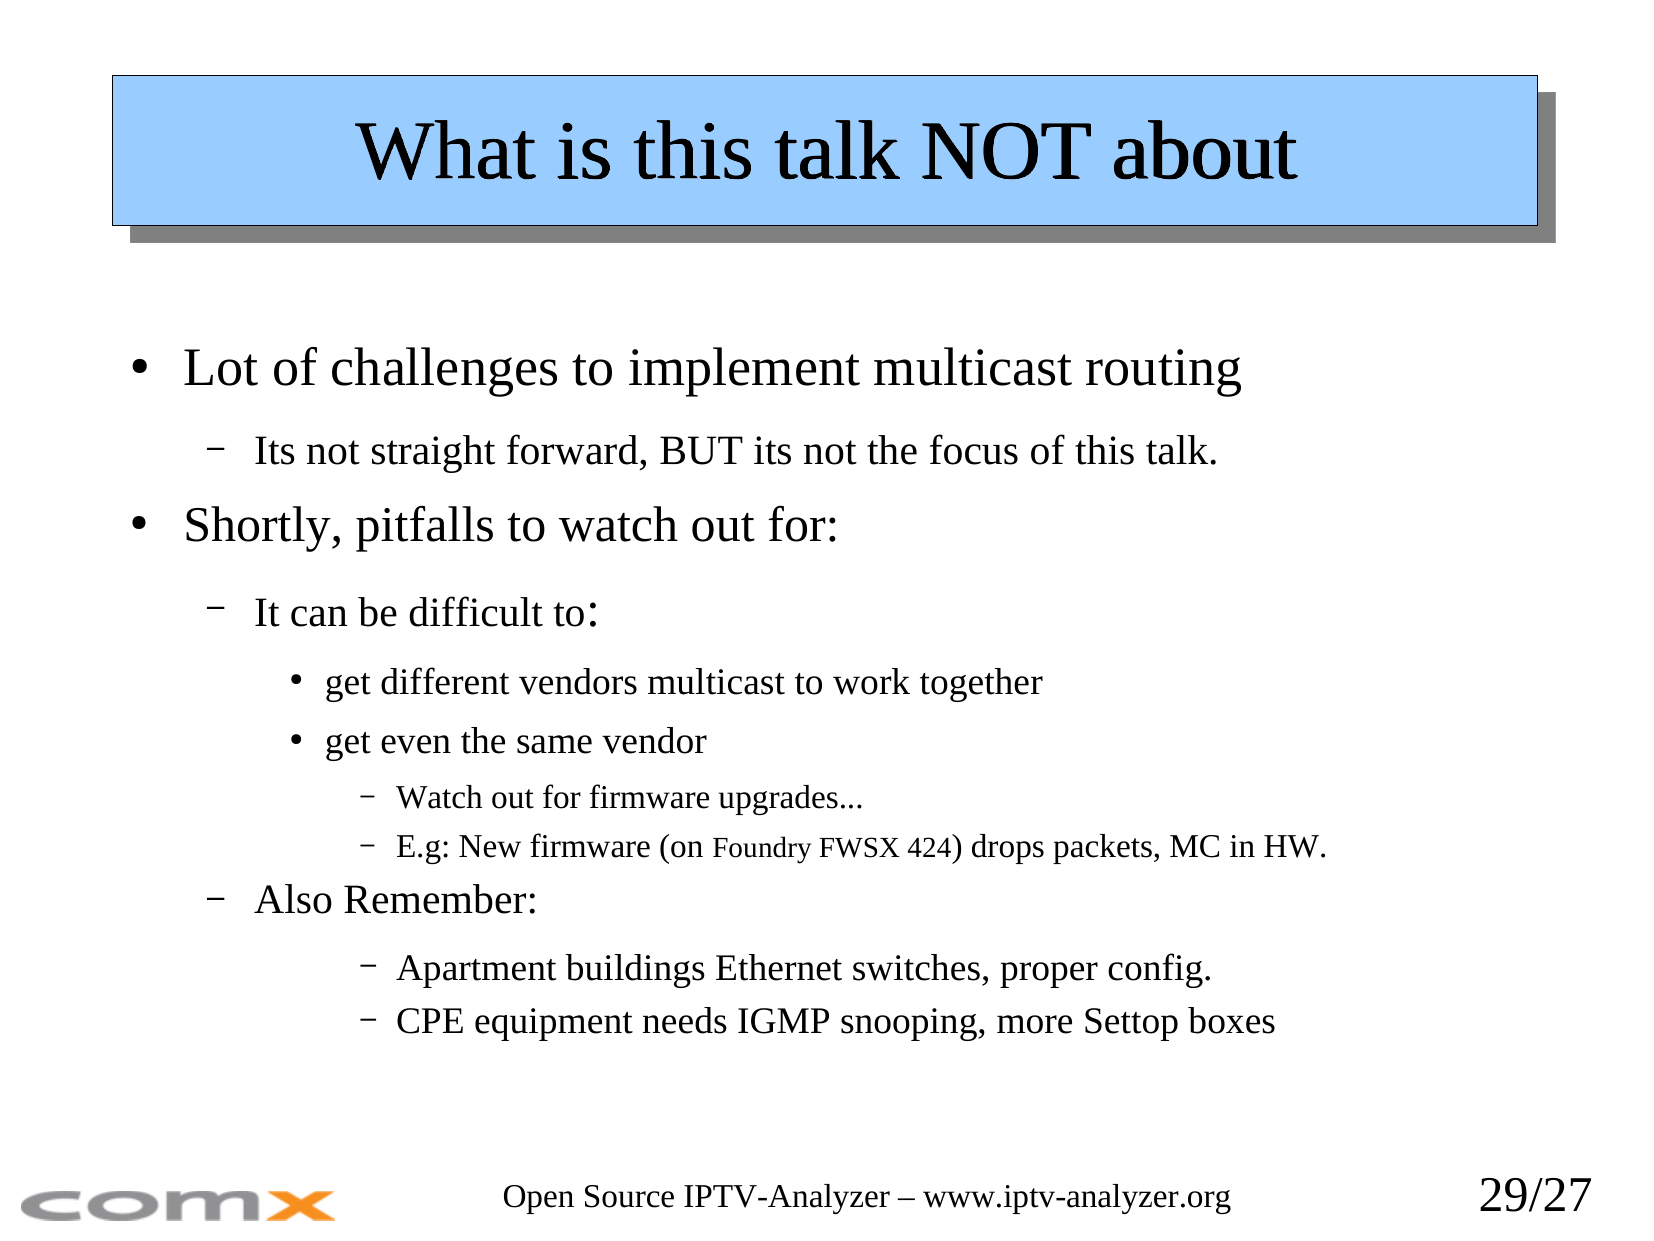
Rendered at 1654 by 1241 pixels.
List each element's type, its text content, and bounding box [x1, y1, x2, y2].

picture [21, 1191, 335, 1221]
title What is this talk NOT about [116, 75, 1538, 226]
list Lot of challenges to implement multicast routing Its not straight forward, BUT its not the focus of this talk. Shortly, pitfalls to watch out for: It can be difficult to: get different vendors multicast to work together get even the same vendor Watch out for firmware upgrades... E.g: New firmware (on Foundry FWSX 424) drops packets, MC in HW. Also Remember: Apartment buildings Ethernet switches, proper config. CPE equipment needs IGMP snooping, more Settop boxes [112, 337, 1538, 1126]
